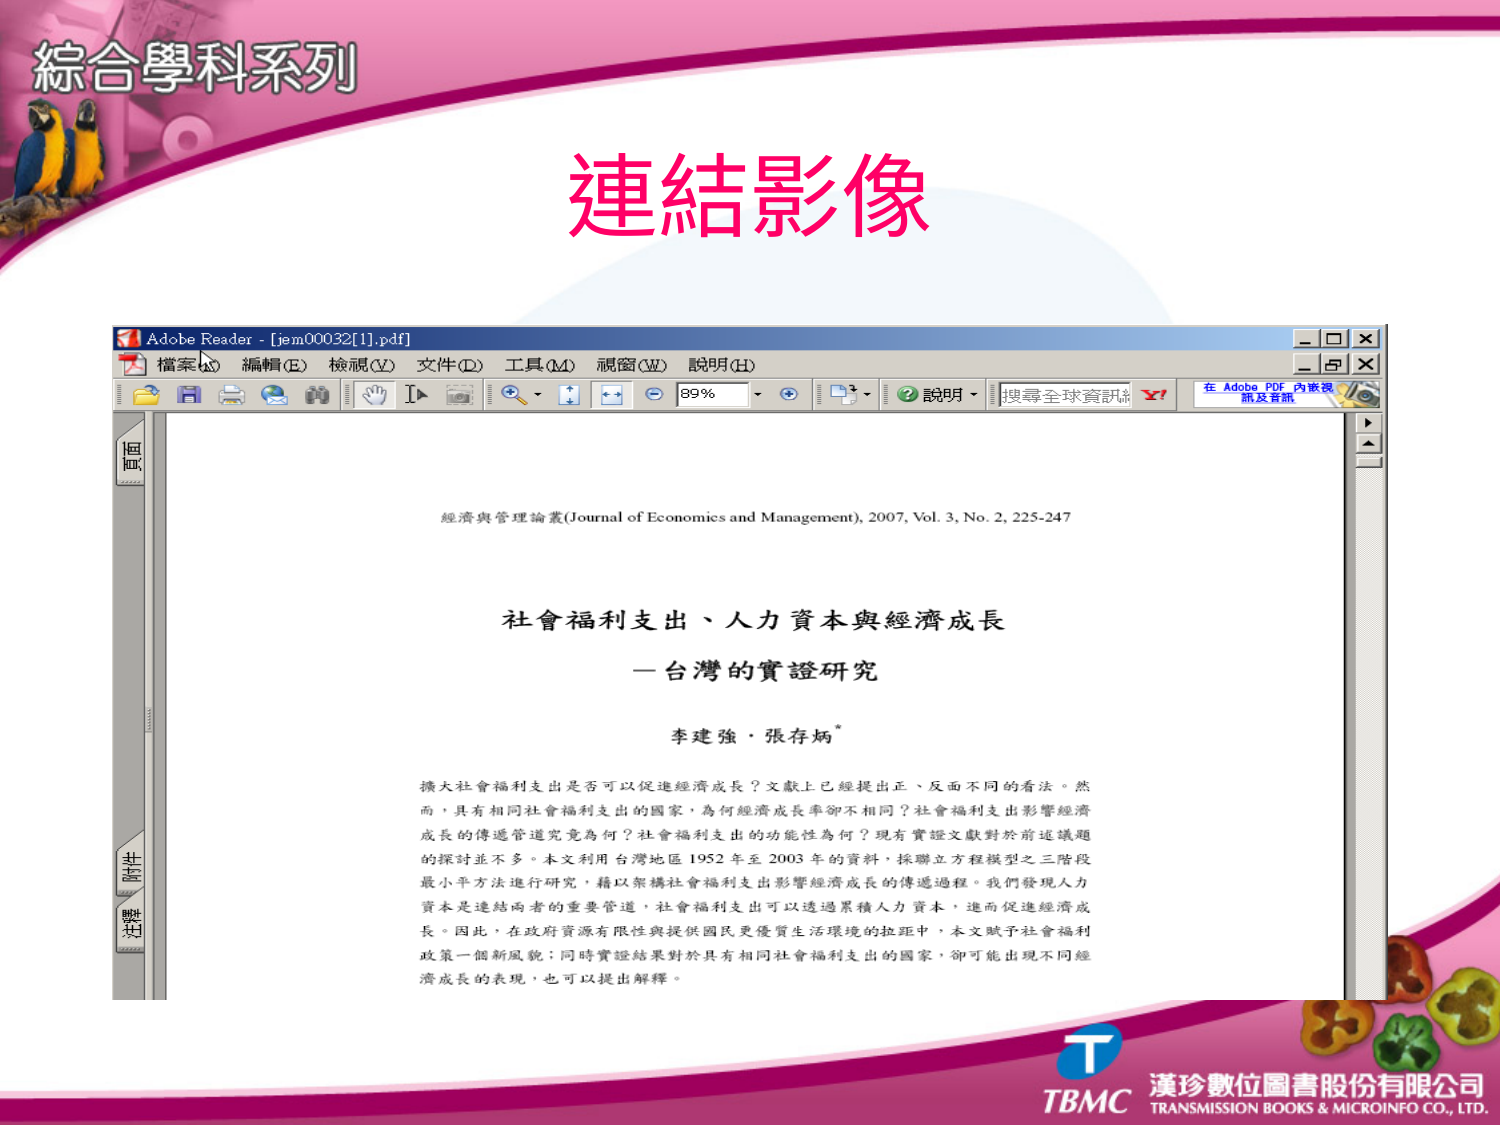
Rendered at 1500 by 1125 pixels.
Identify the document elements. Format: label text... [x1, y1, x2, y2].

title 連結影像 [112, 99, 1388, 288]
picture [112, 324, 1388, 1000]
